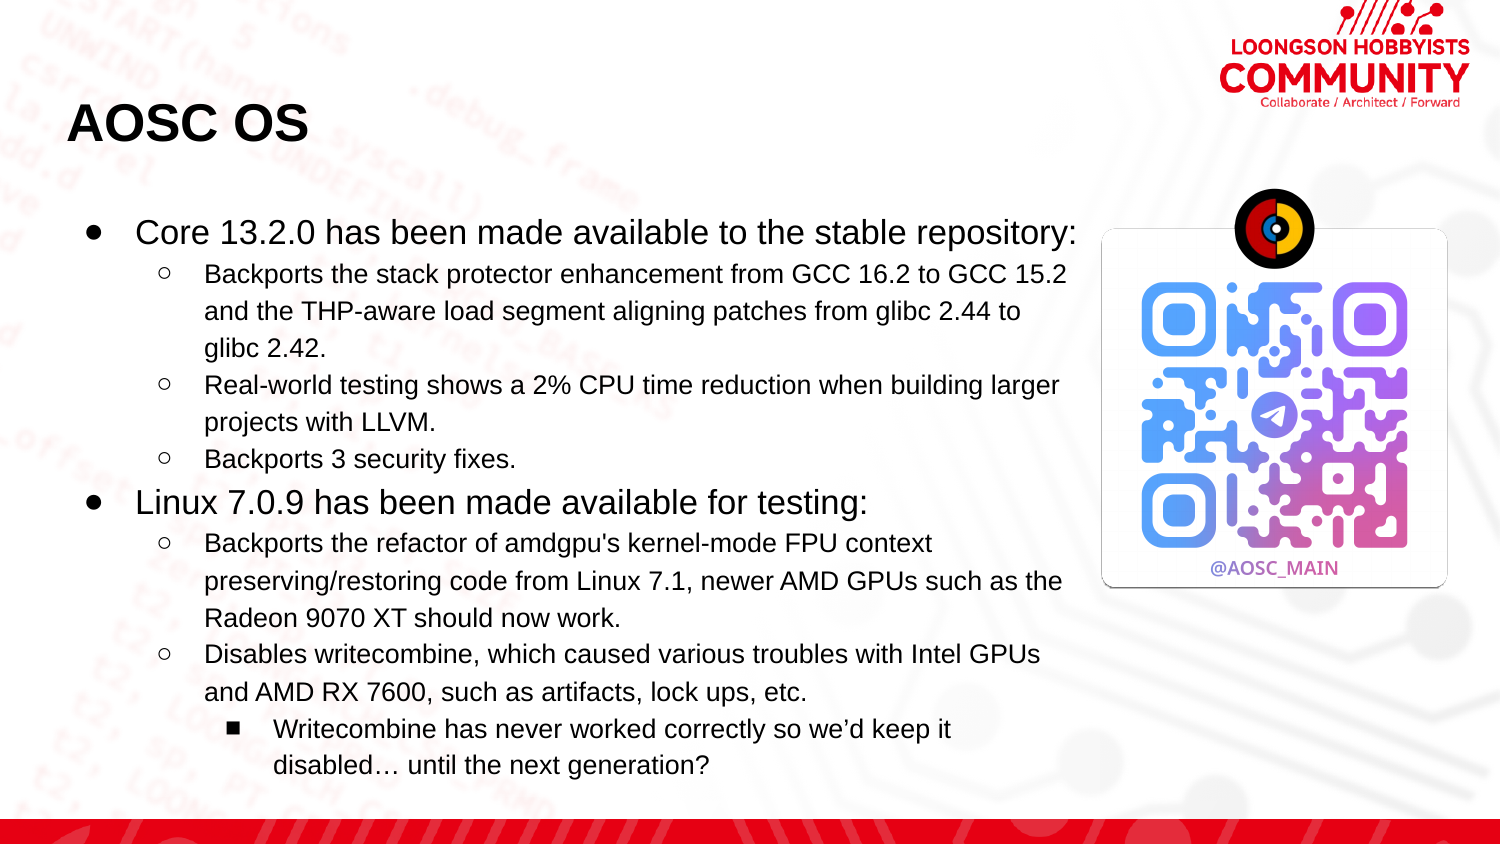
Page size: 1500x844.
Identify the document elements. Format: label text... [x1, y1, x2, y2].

picture [0, 0, 1500, 844]
title AOSC OS [51, 72, 1449, 167]
list Core 13.2.0 has been made available to the stable repository: Backports the stack protector enhancement from GCC 16.2 to GCC 15.2 and the THP-aware load segment aligning patches from glibc 2.44 to glibc 2.42. Real-world testing shows a 2% CPU time reduction when building larger projects with LLVM. Backports 3 security fixes. Linux 7.0.9 has been made available for testing: Backports the refactor of amdgpu's kernel-mode FPU context preserving/restoring code from Linux 7.1, newer AMD GPUs such as the Radeon 9070 XT should now work. Disables writecombine, which caused various troubles with Intel GPUs and AMD RX 7600, such as artifacts, lock ups, etc. Writecombine has never worked correctly so we’d keep it disabled… until the next generation? [51, 189, 1100, 797]
